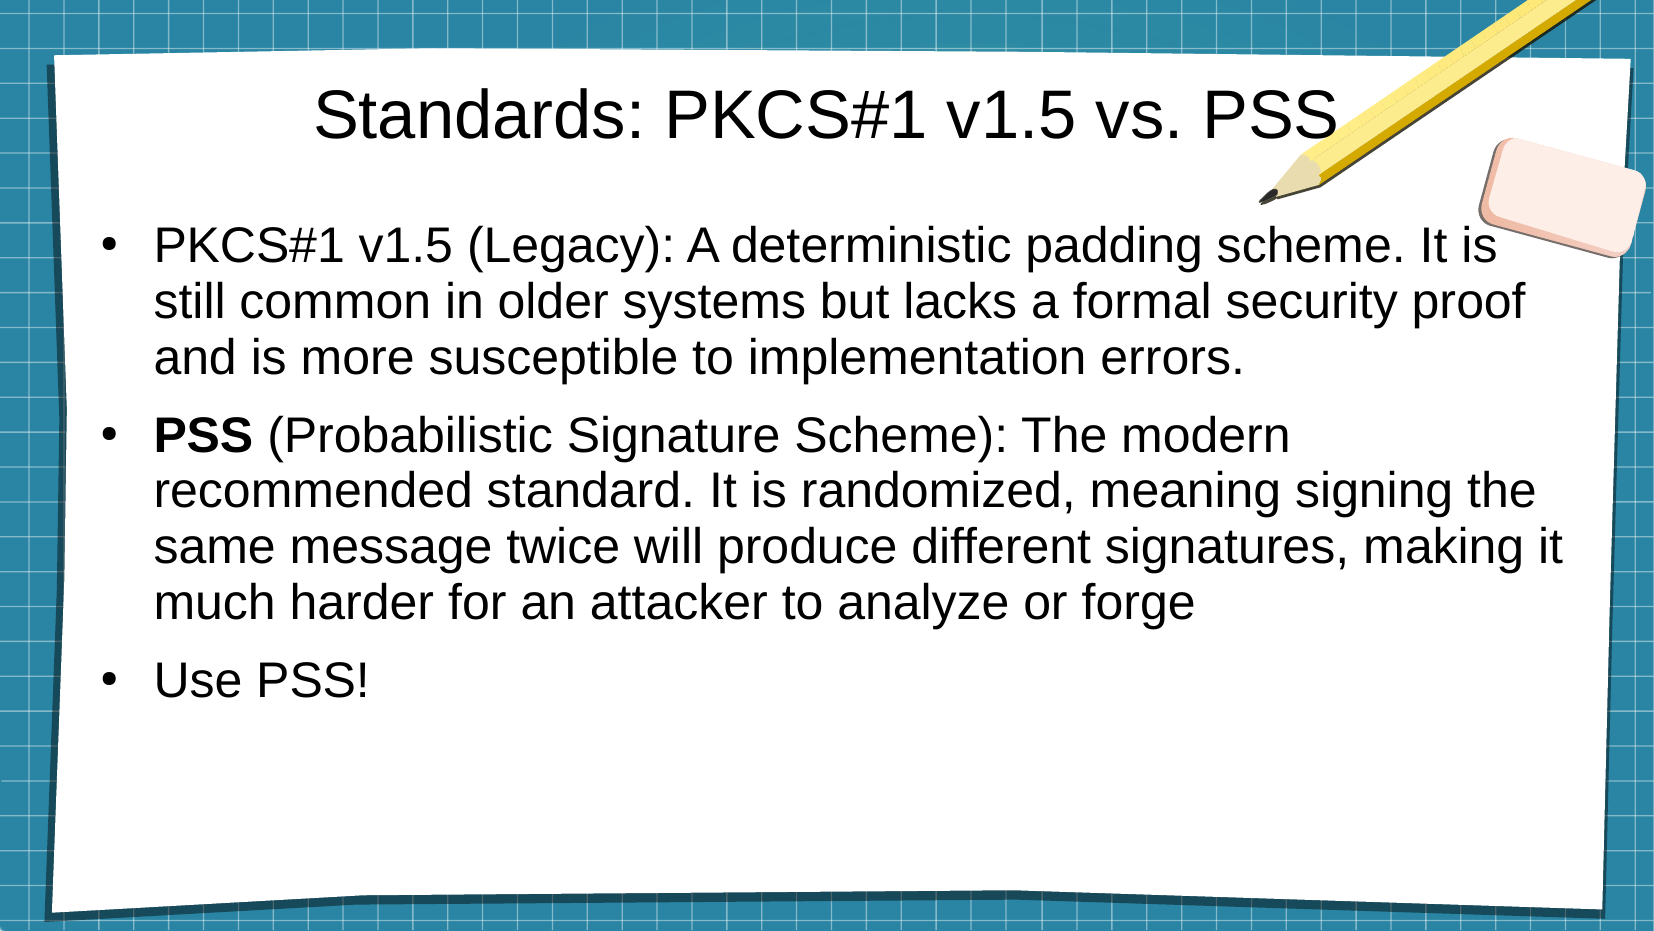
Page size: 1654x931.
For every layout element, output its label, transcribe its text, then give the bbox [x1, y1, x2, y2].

title Standards: PKCS#1 v1.5 vs. PSS [82, 37, 1571, 193]
list PKCS#1 v1.5 (Legacy): A deterministic padding scheme. It is still common in older systems but lacks a formal security proof and is more susceptible to implementation errors. PSS (Probabilistic Signature Scheme): The modern recommended standard. It is randomized, meaning signing the same message twice will produce different signatures, making it much harder for an attacker to analyze or forge Use PSS! [82, 217, 1571, 758]
